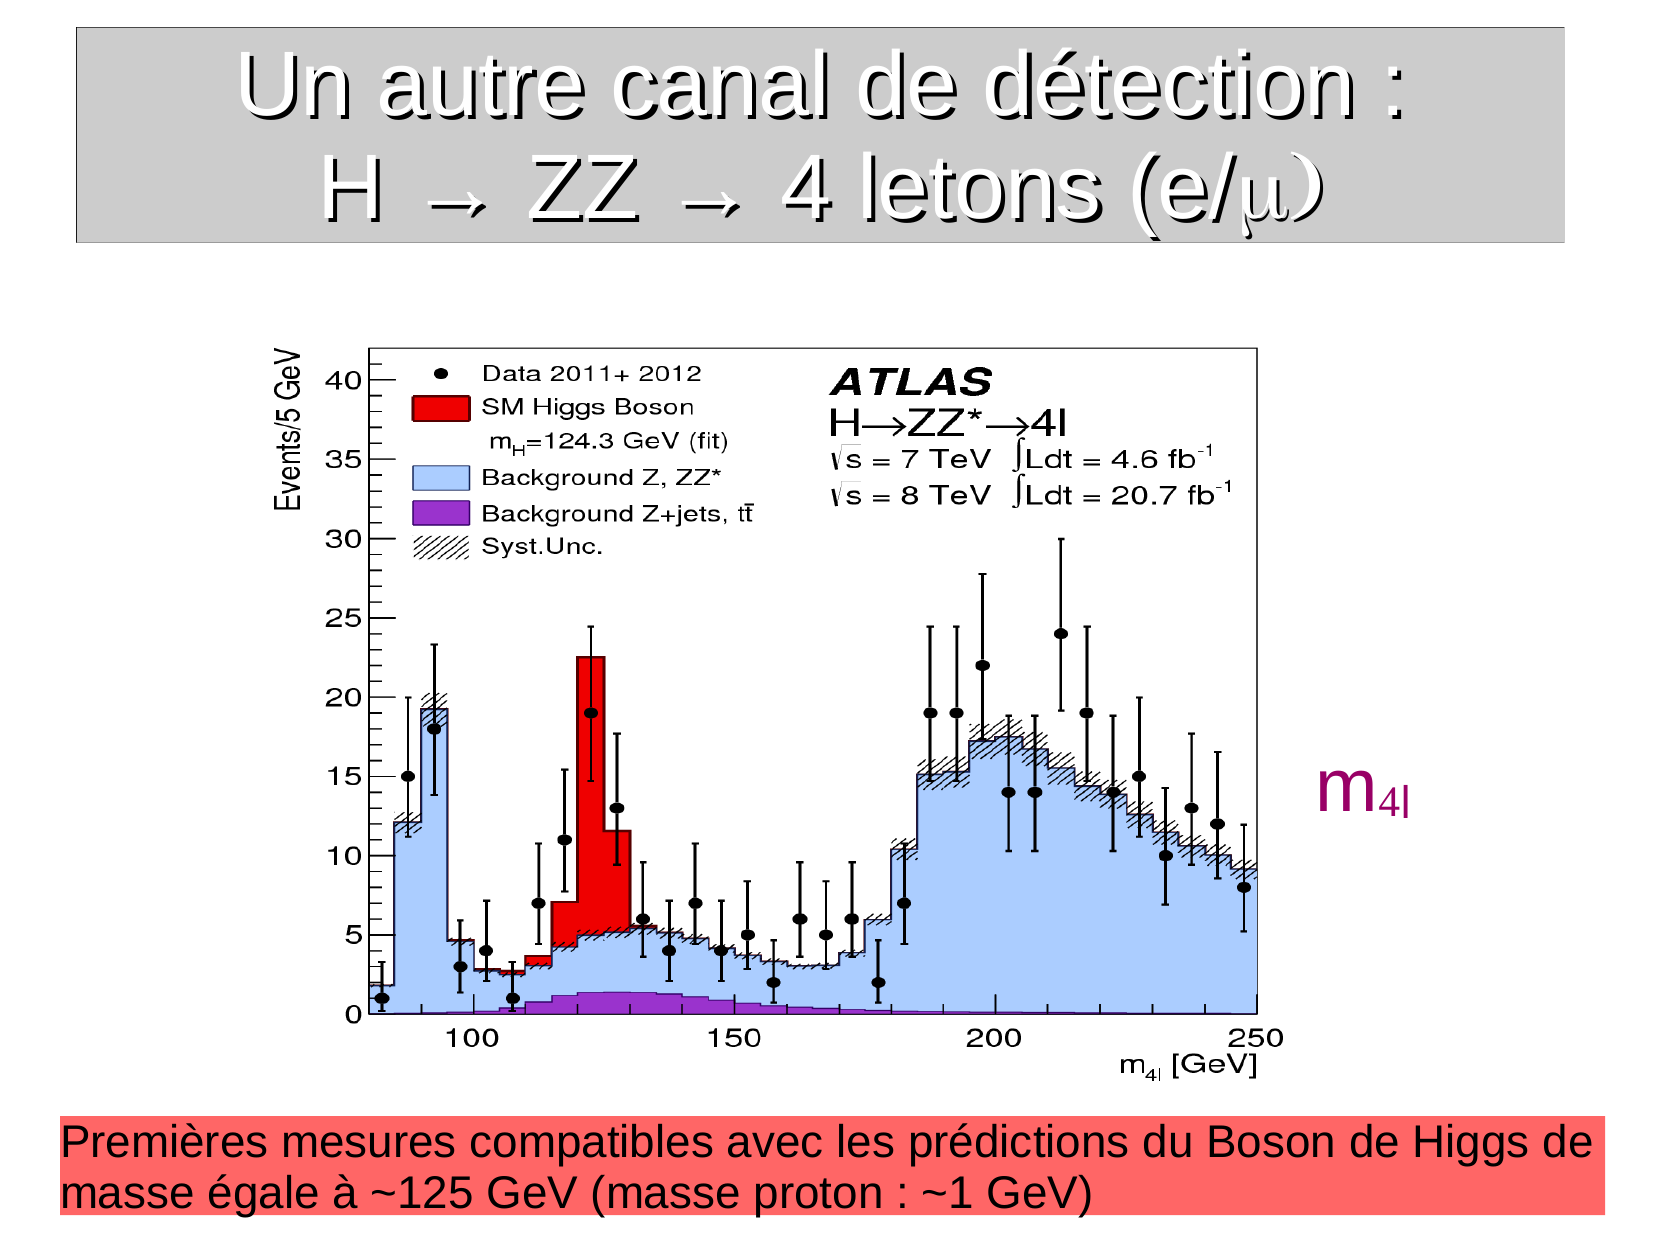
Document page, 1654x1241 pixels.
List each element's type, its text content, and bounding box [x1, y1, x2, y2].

text_box m4l [1310, 723, 1426, 856]
picture [240, 308, 1310, 1111]
list Premières mesures compatibles avec les prédictions du Boson de Higgs de masse égale à ~125 GeV (masse proton : ~1 GeV) [60, 1116, 1606, 1216]
title Un autre canal de détection : H → ZZ → 4 letons (e/m) [76, 27, 1565, 243]
